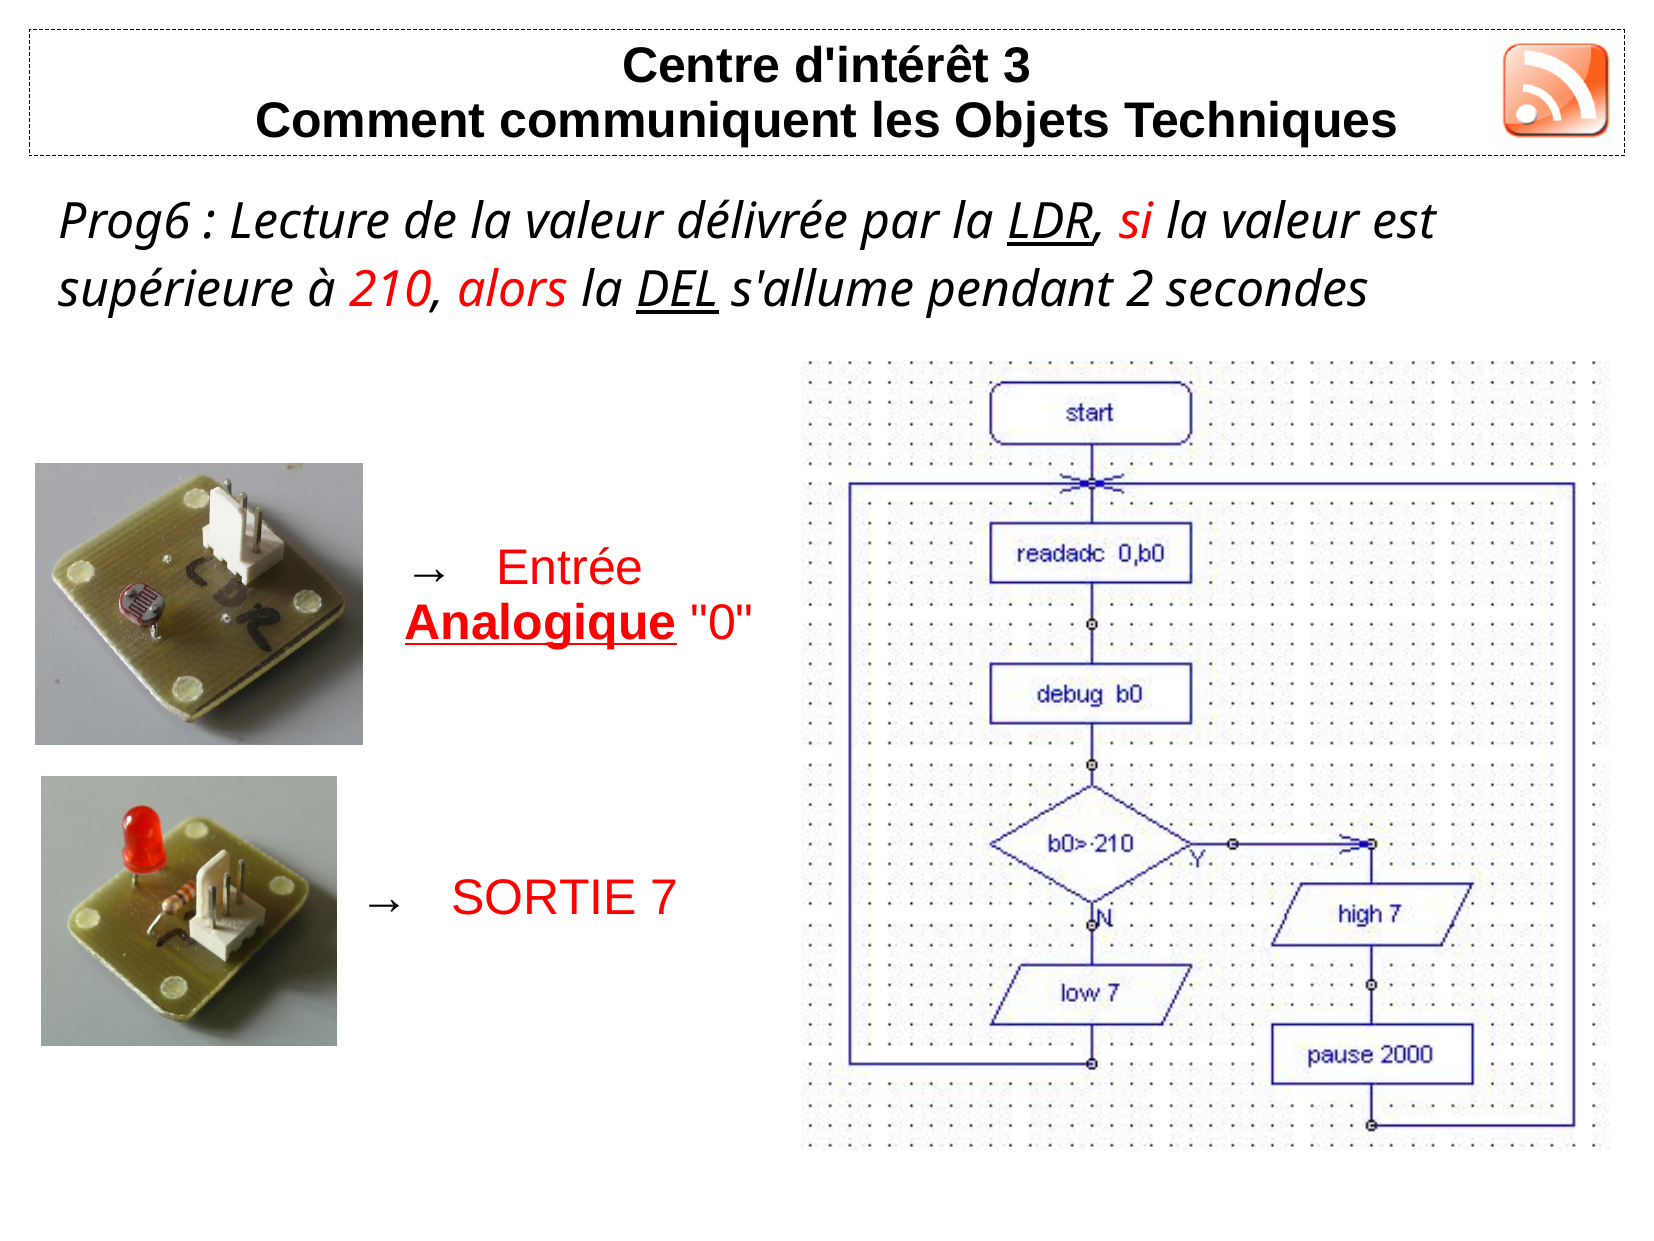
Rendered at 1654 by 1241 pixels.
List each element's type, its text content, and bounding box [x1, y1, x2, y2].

text_box Centre d'intérêt 3 Comment communiquent les Objets Techniques [29, 29, 1625, 156]
text_box → SORTIE 7 [344, 862, 751, 951]
picture [41, 776, 337, 1046]
text_box Prog6 : Lecture de la valeur délivrée par la LDR, si la valeur est supérieure à 210, alors la DEL s'allume pendant 2 secondes [44, 177, 1625, 332]
picture [35, 463, 363, 745]
picture [801, 360, 1613, 1158]
text_box → Entrée Analogique "0" [389, 531, 798, 658]
